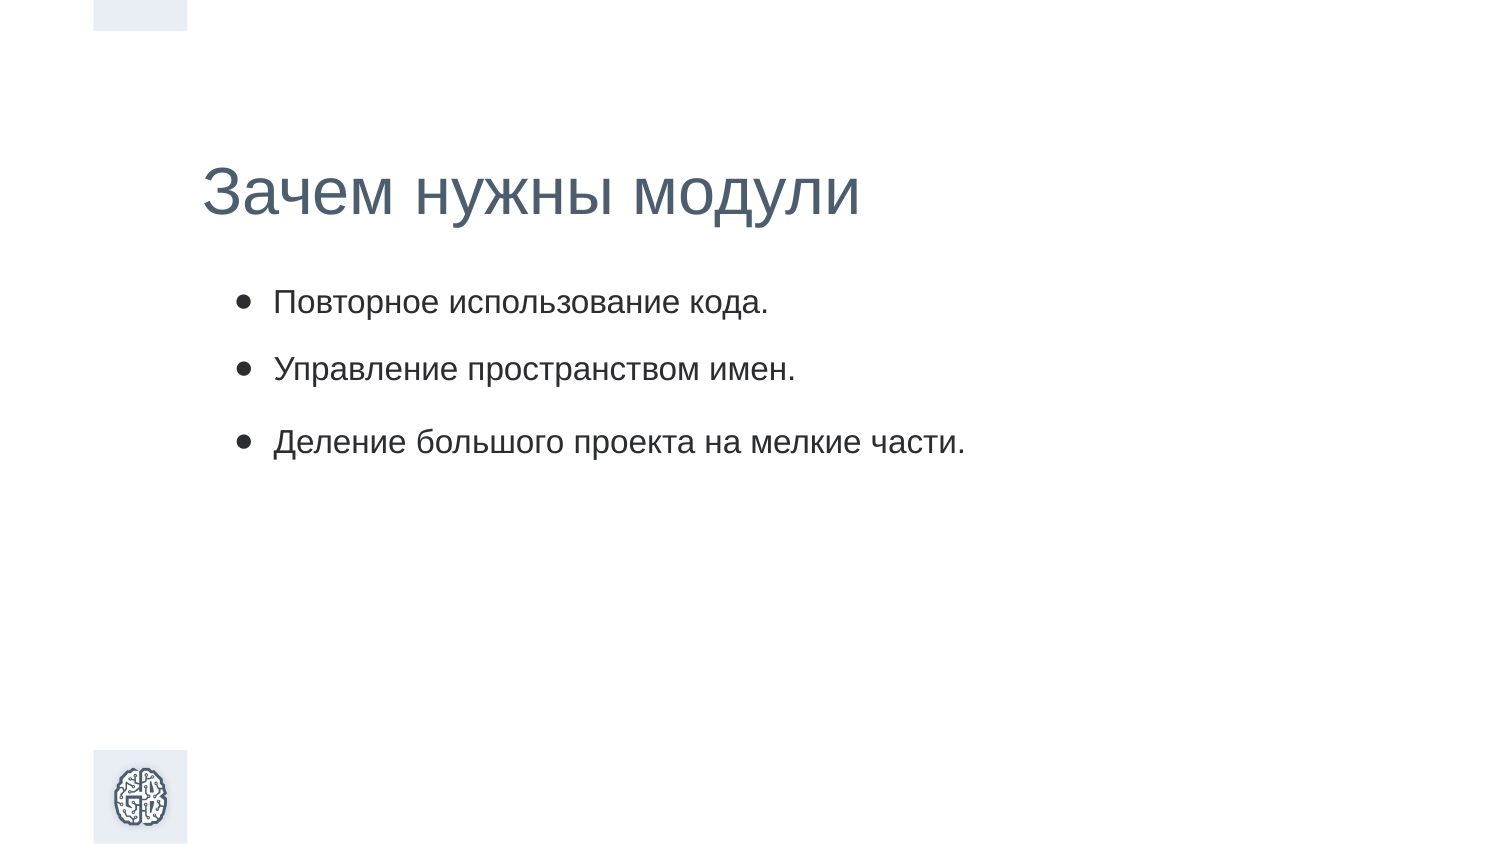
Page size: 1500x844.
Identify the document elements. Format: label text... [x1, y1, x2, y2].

text_box Деление большого проекта на мелкие части. [187, 394, 1313, 467]
text_box Повторное использование кода. [187, 259, 1312, 322]
text_box Зачем нужны модули [187, 93, 1312, 259]
text_box Управление пространством имен. [187, 321, 1313, 394]
picture [106, 760, 175, 834]
